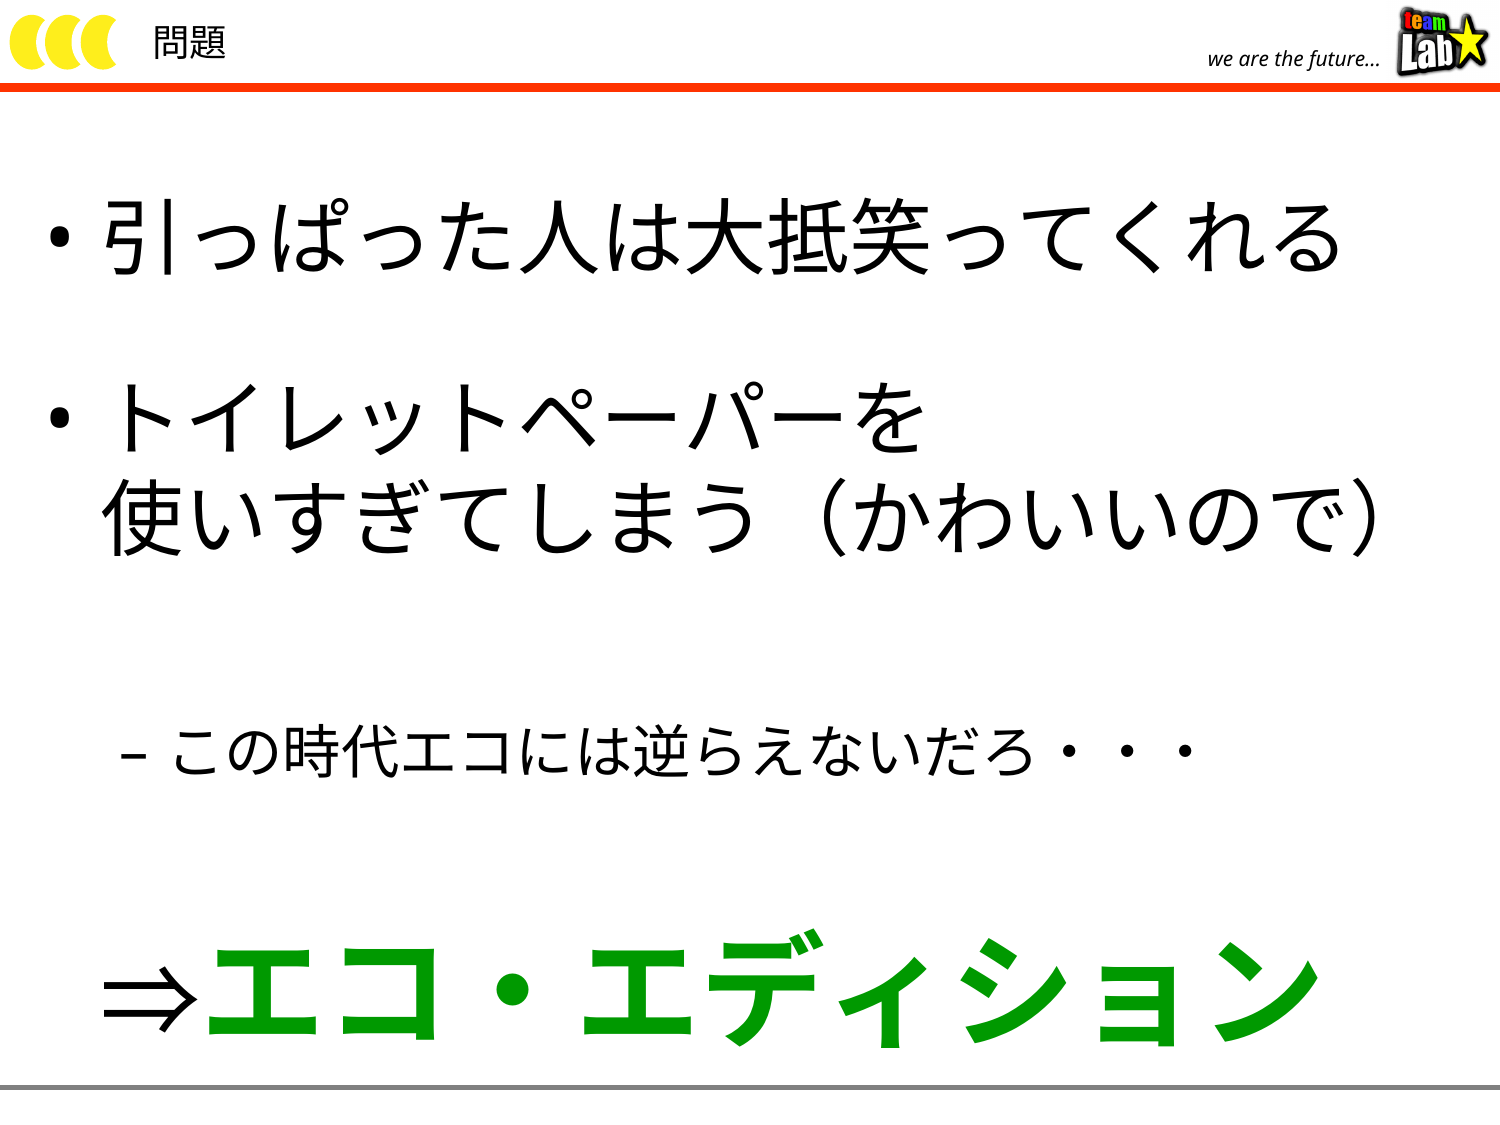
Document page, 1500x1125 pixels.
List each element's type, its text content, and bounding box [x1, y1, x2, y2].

list 引っぱった人は大抵笑ってくれる トイレットペーパーを 使いすぎてしまう（かわいいので） この時代エコには逆らえないだろ・・・ ⇒エコ・エディション [29, 177, 1500, 1041]
title 問題 [137, 11, 925, 72]
picture [1386, 0, 1499, 83]
